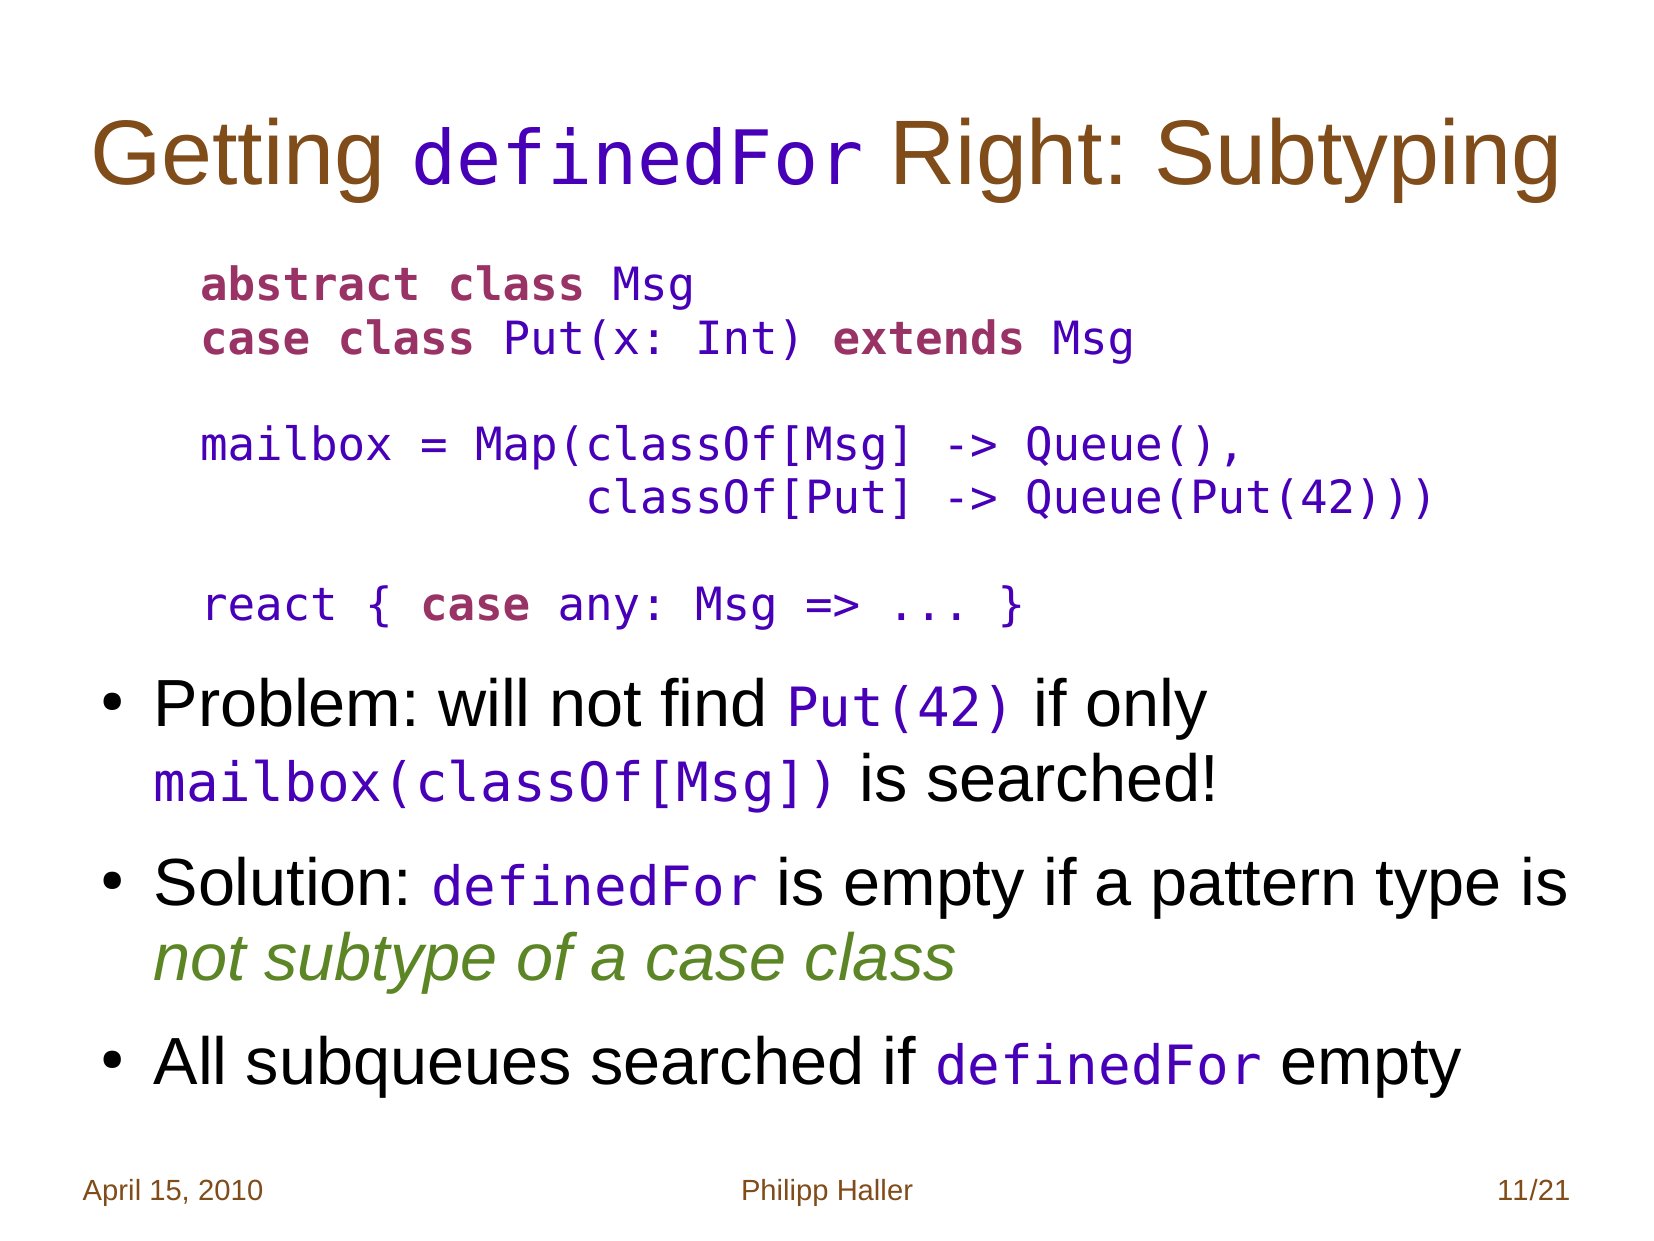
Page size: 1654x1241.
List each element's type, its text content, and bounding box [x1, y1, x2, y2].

list Problem: will not find Put(42) if only mailbox(classOf[Msg]) is searched! Solution: definedFor is empty if a pattern type is not subtype of a case class All subqueues searched if definedFor empty [82, 248, 1571, 1118]
title Getting definedFor Right: Subtyping [82, 56, 1571, 248]
text_box abstract class Msg case class Put(x: Int) extends Msg mailbox = Map(classOf[Msg] -> Queue(), classOf[Put] -> Queue(Put(42))) react { case any: Msg => ... } [185, 250, 1468, 631]
